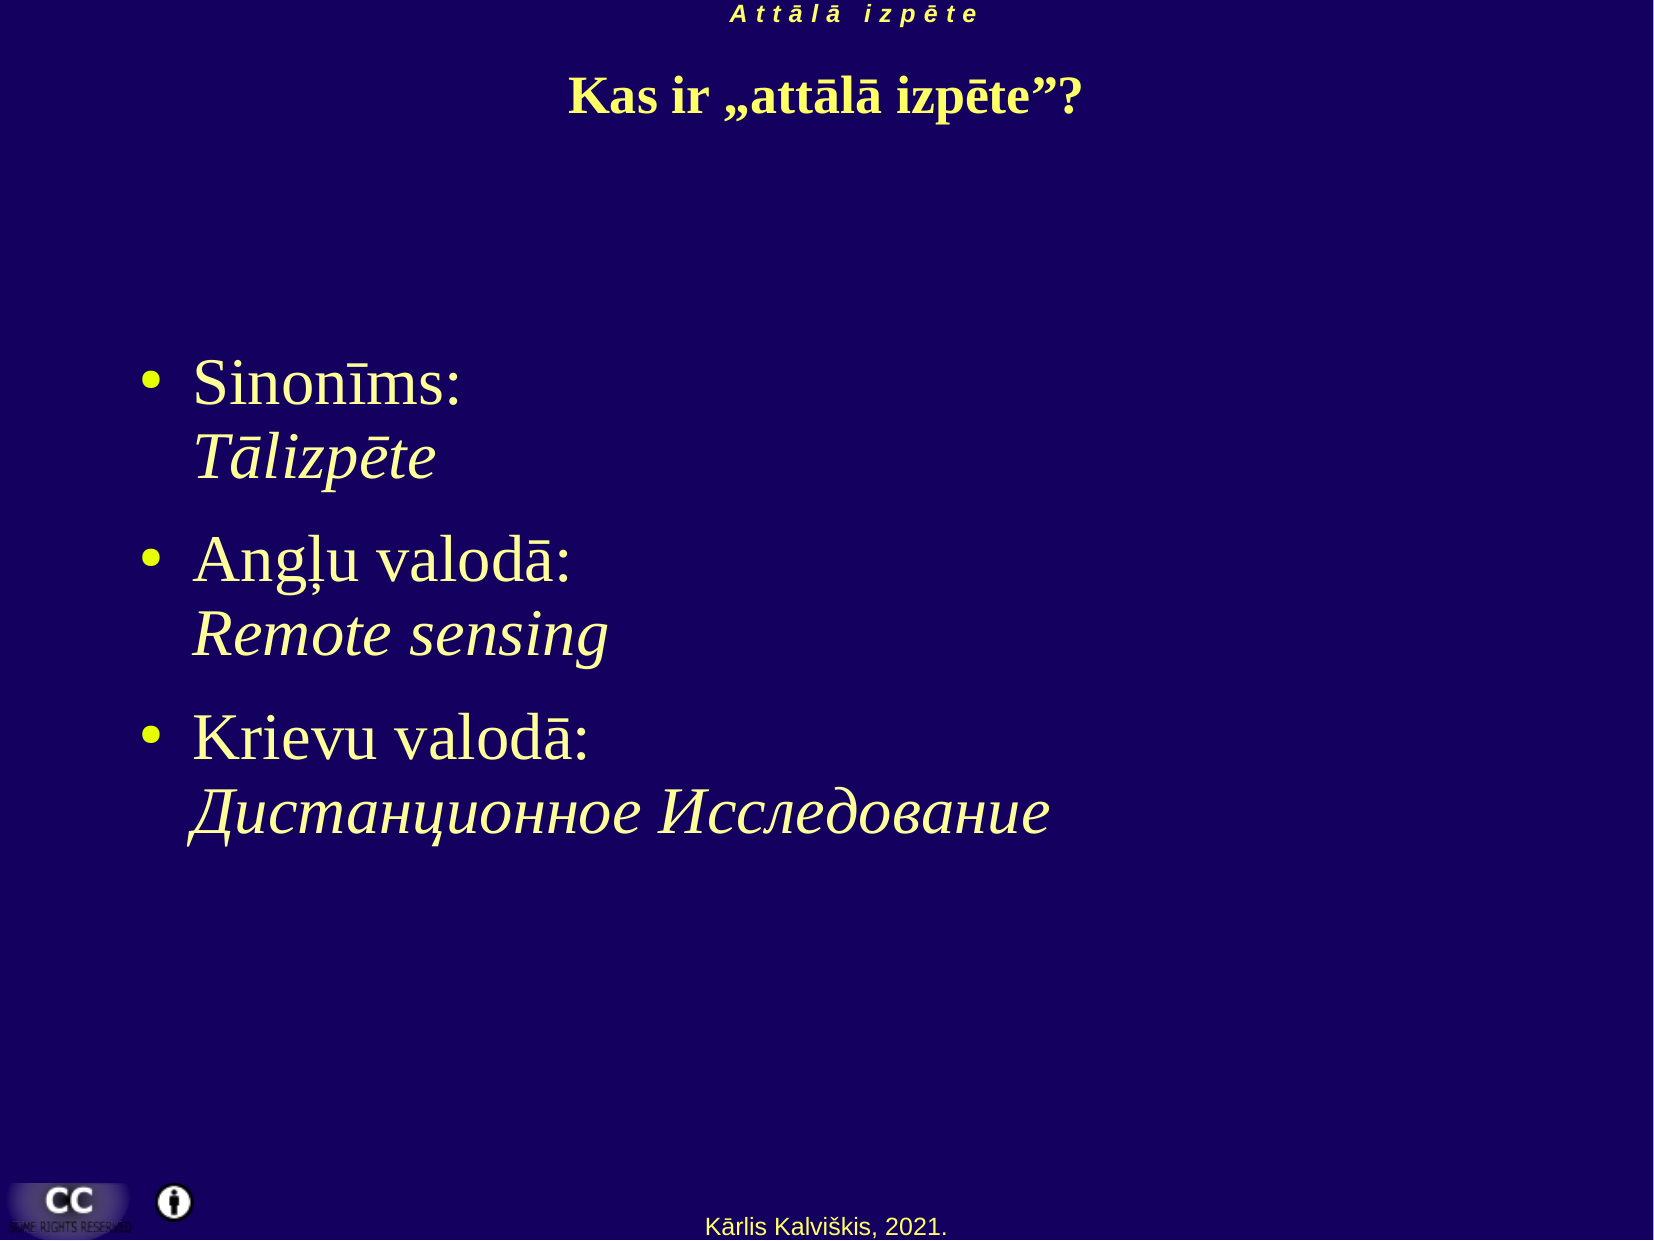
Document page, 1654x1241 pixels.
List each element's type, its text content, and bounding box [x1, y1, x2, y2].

picture [0, 1183, 141, 1241]
picture [155, 1183, 194, 1222]
title Kas ir „attālā izpēte”? [120, 65, 1533, 334]
list Sinonīms: Tālizpēte Angļu valodā: Remote sensing Krievu valodā: Дистанционное Исследование [121, 344, 1534, 848]
